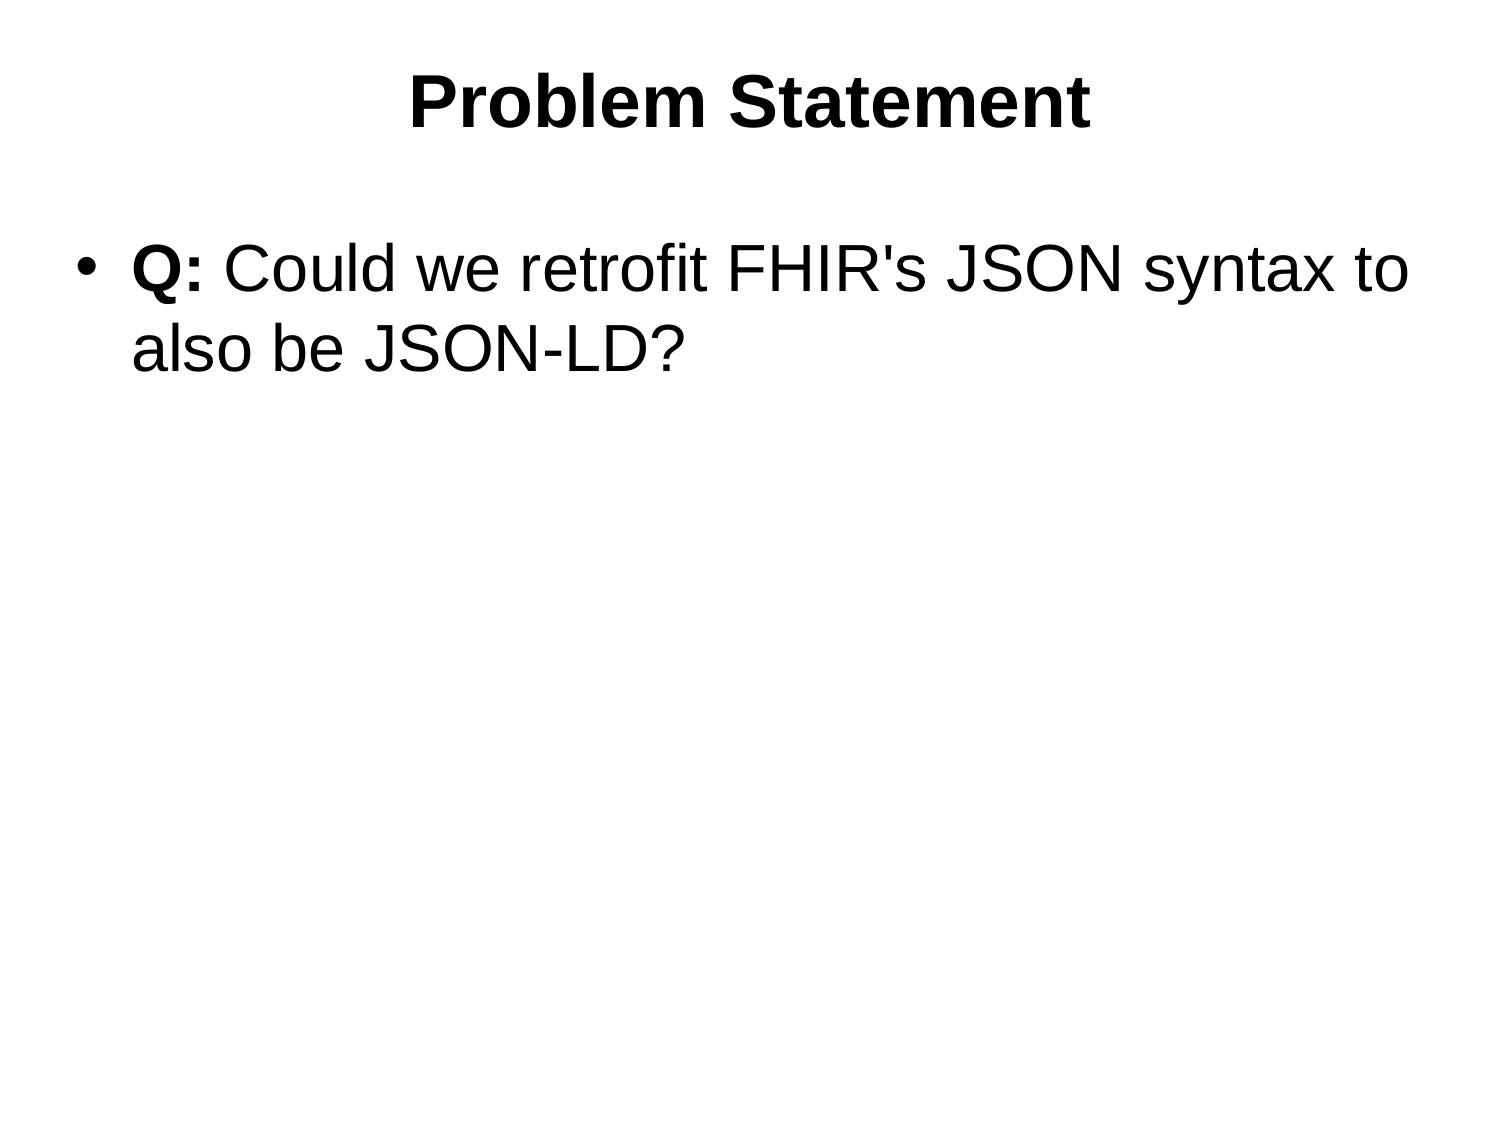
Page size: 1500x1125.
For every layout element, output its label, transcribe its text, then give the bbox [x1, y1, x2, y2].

list Q: Could we retrofit FHIR's JSON syntax to also be JSON-LD? [75, 224, 1426, 878]
title Problem Statement [75, 3, 1425, 192]
